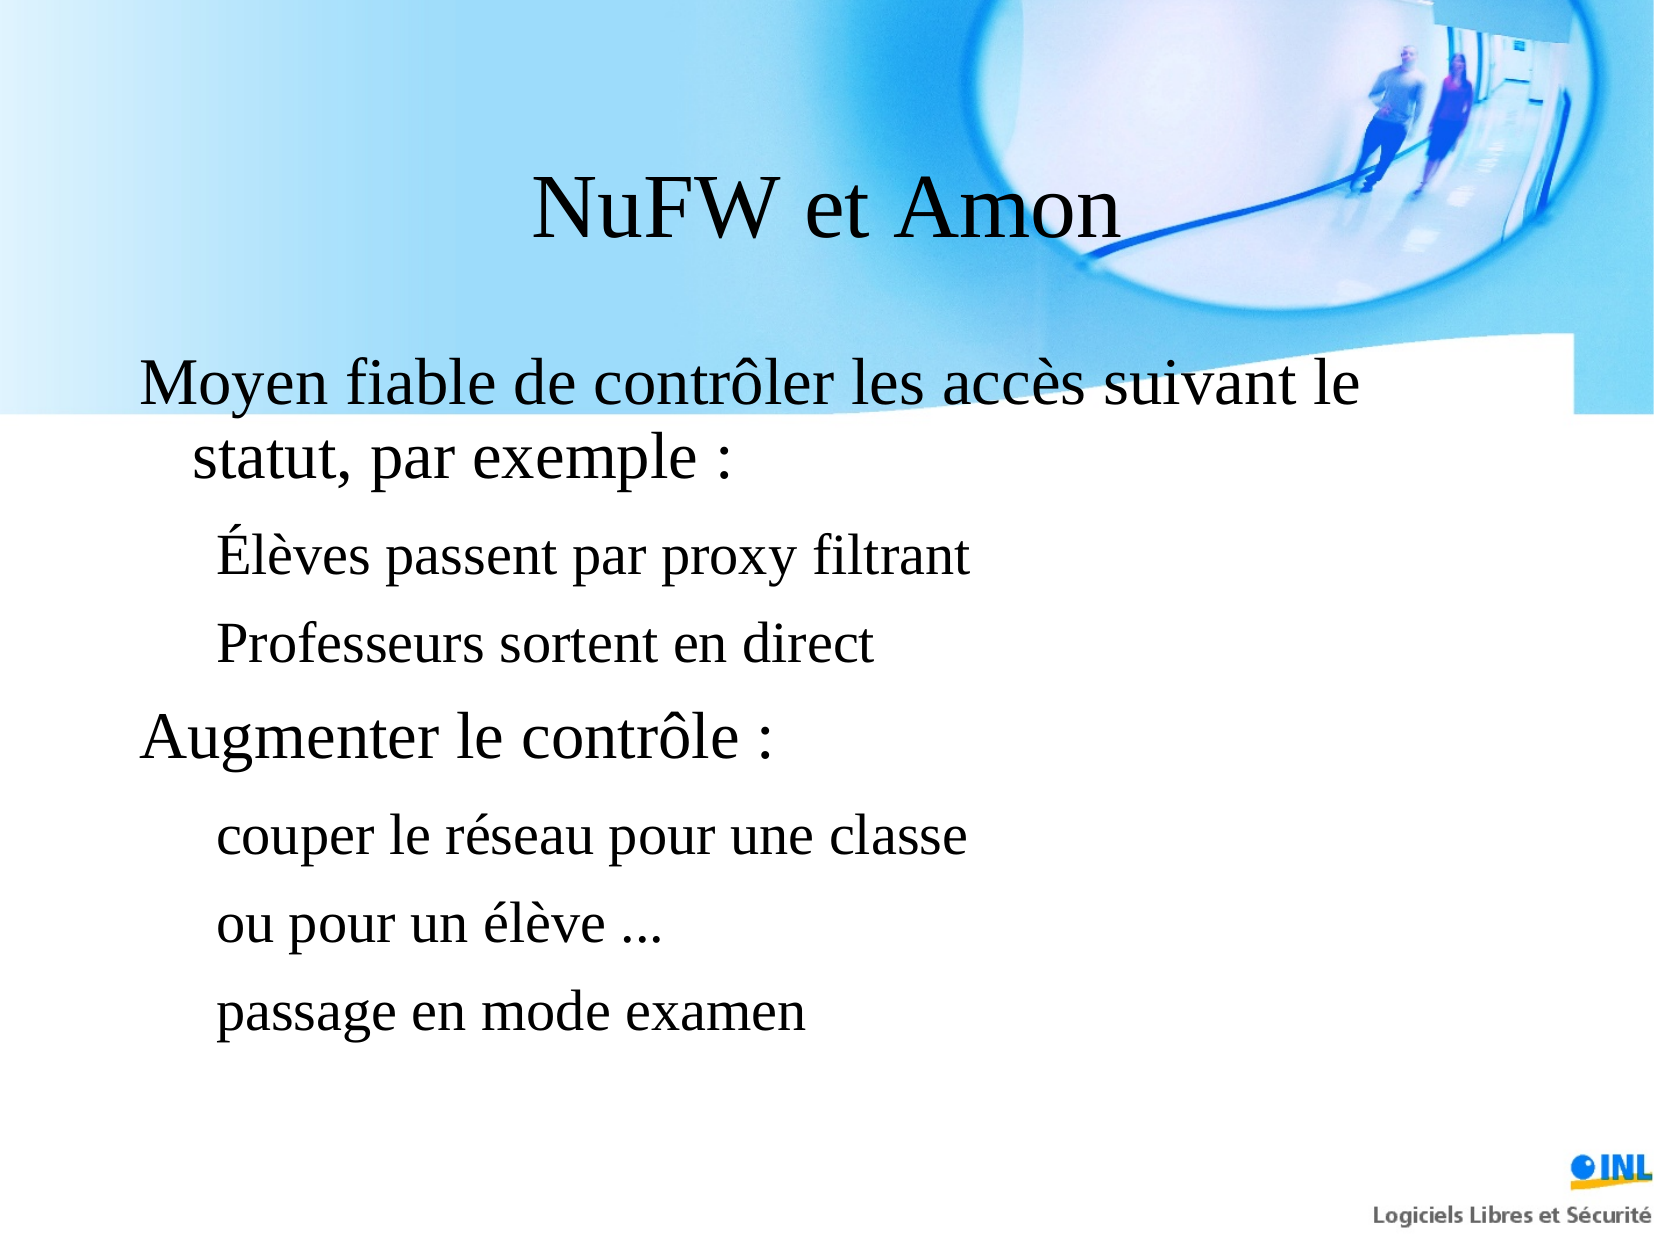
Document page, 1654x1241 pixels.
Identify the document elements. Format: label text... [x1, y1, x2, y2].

title NuFW et Amon [121, 102, 1534, 311]
list Moyen fiable de contrôler les accès suivant le statut, par exemple : Élèves passent par proxy filtrant Professeurs sortent en direct Augmenter le contrôle : couper le réseau pour une classe ou pour un élève ... passage en mode examen [121, 344, 1534, 1127]
picture [0, 0, 1654, 1241]
